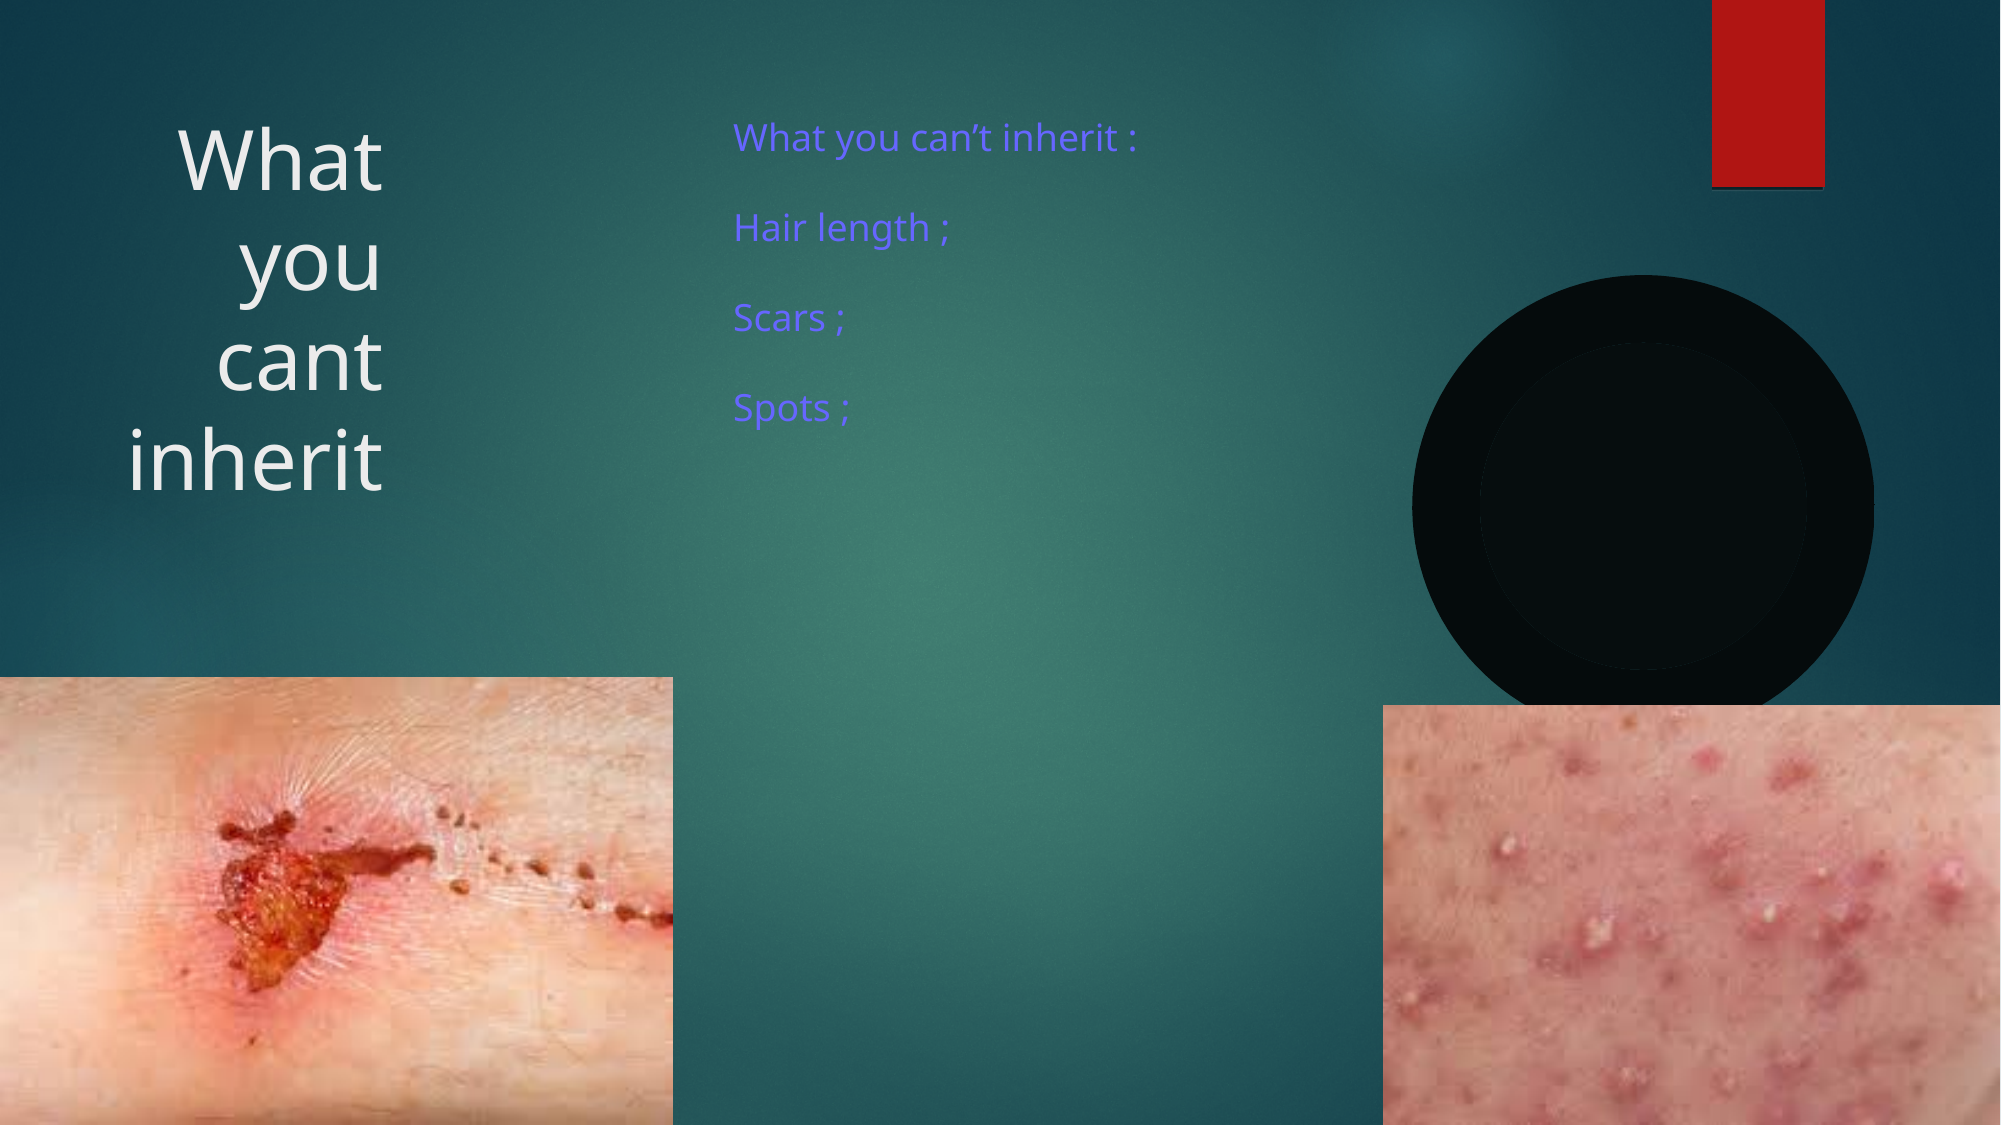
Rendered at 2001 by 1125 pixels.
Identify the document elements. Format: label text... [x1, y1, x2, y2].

picture [1383, 705, 2000, 1125]
picture [0, 677, 673, 1125]
text_box What you can’t inherit : Hair length ; Scars ; Spots ; [718, 106, 1421, 1076]
title What you cant inherit [111, 99, 417, 632]
